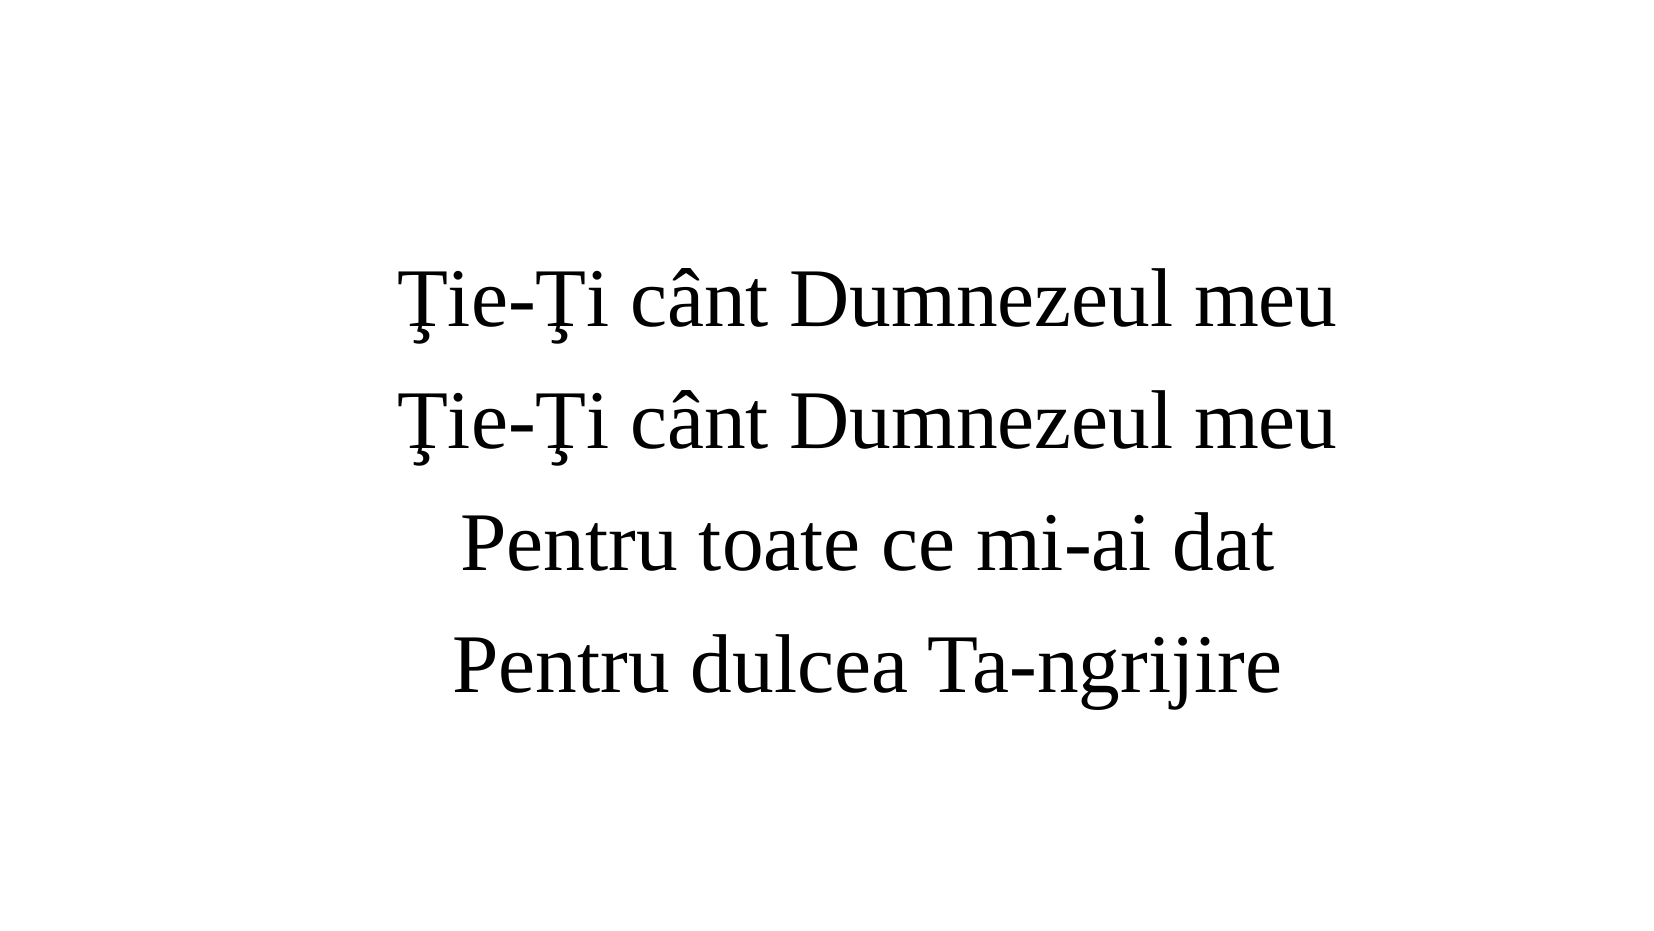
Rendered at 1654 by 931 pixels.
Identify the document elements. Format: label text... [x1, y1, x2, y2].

subtitle Ţie-Ţi cânt Dumnezeul meu Ţie-Ţi cânt Dumnezeul meu Pentru toate ce mi-ai dat Pentru dulcea Ta-ngrijire [153, 239, 1583, 713]
